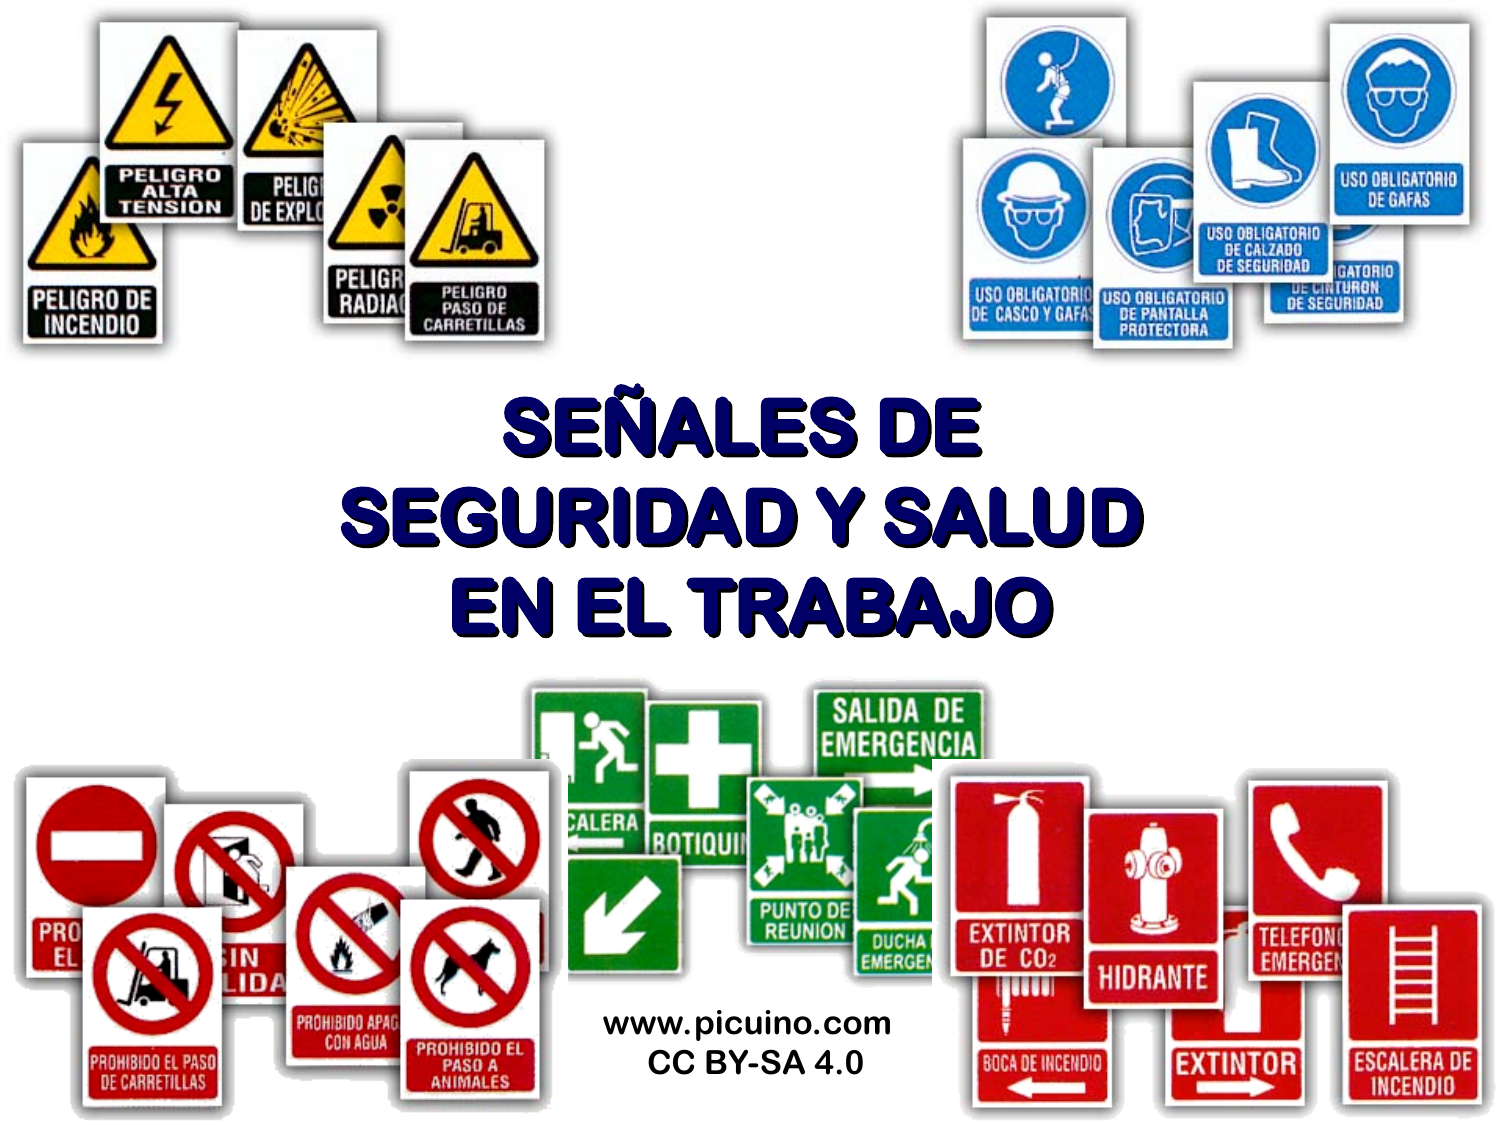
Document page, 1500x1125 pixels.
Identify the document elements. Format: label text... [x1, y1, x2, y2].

title SEÑALES DE SEGURIDAD Y SALUD EN EL TRABAJO [87, 374, 1413, 650]
picture [0, 0, 568, 366]
picture [932, 0, 1500, 366]
text_box www.picuino.com CC BY-SA 4.0 [560, 993, 951, 1095]
picture [0, 674, 1500, 1125]
